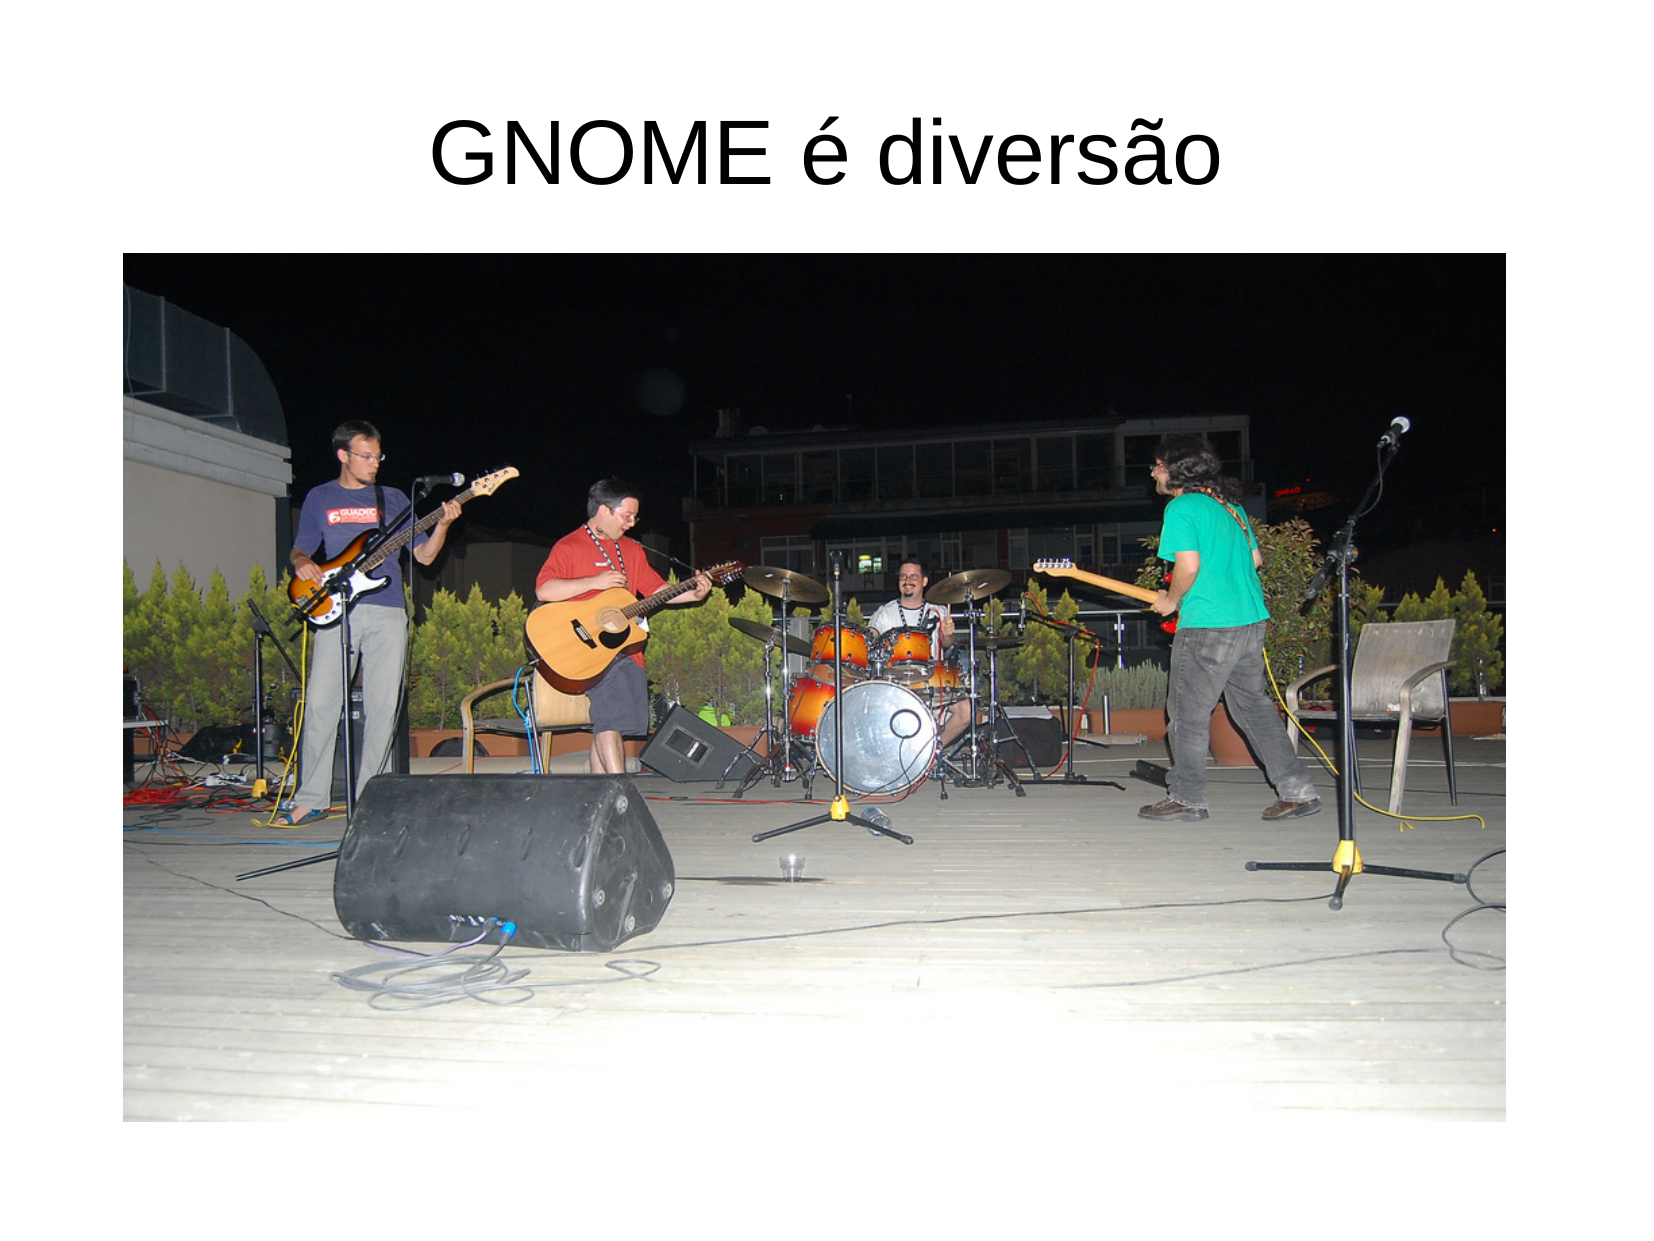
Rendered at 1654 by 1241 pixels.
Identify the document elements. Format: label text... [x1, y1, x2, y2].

picture [123, 253, 1506, 1123]
title GNOME é diversão [82, 56, 1571, 250]
